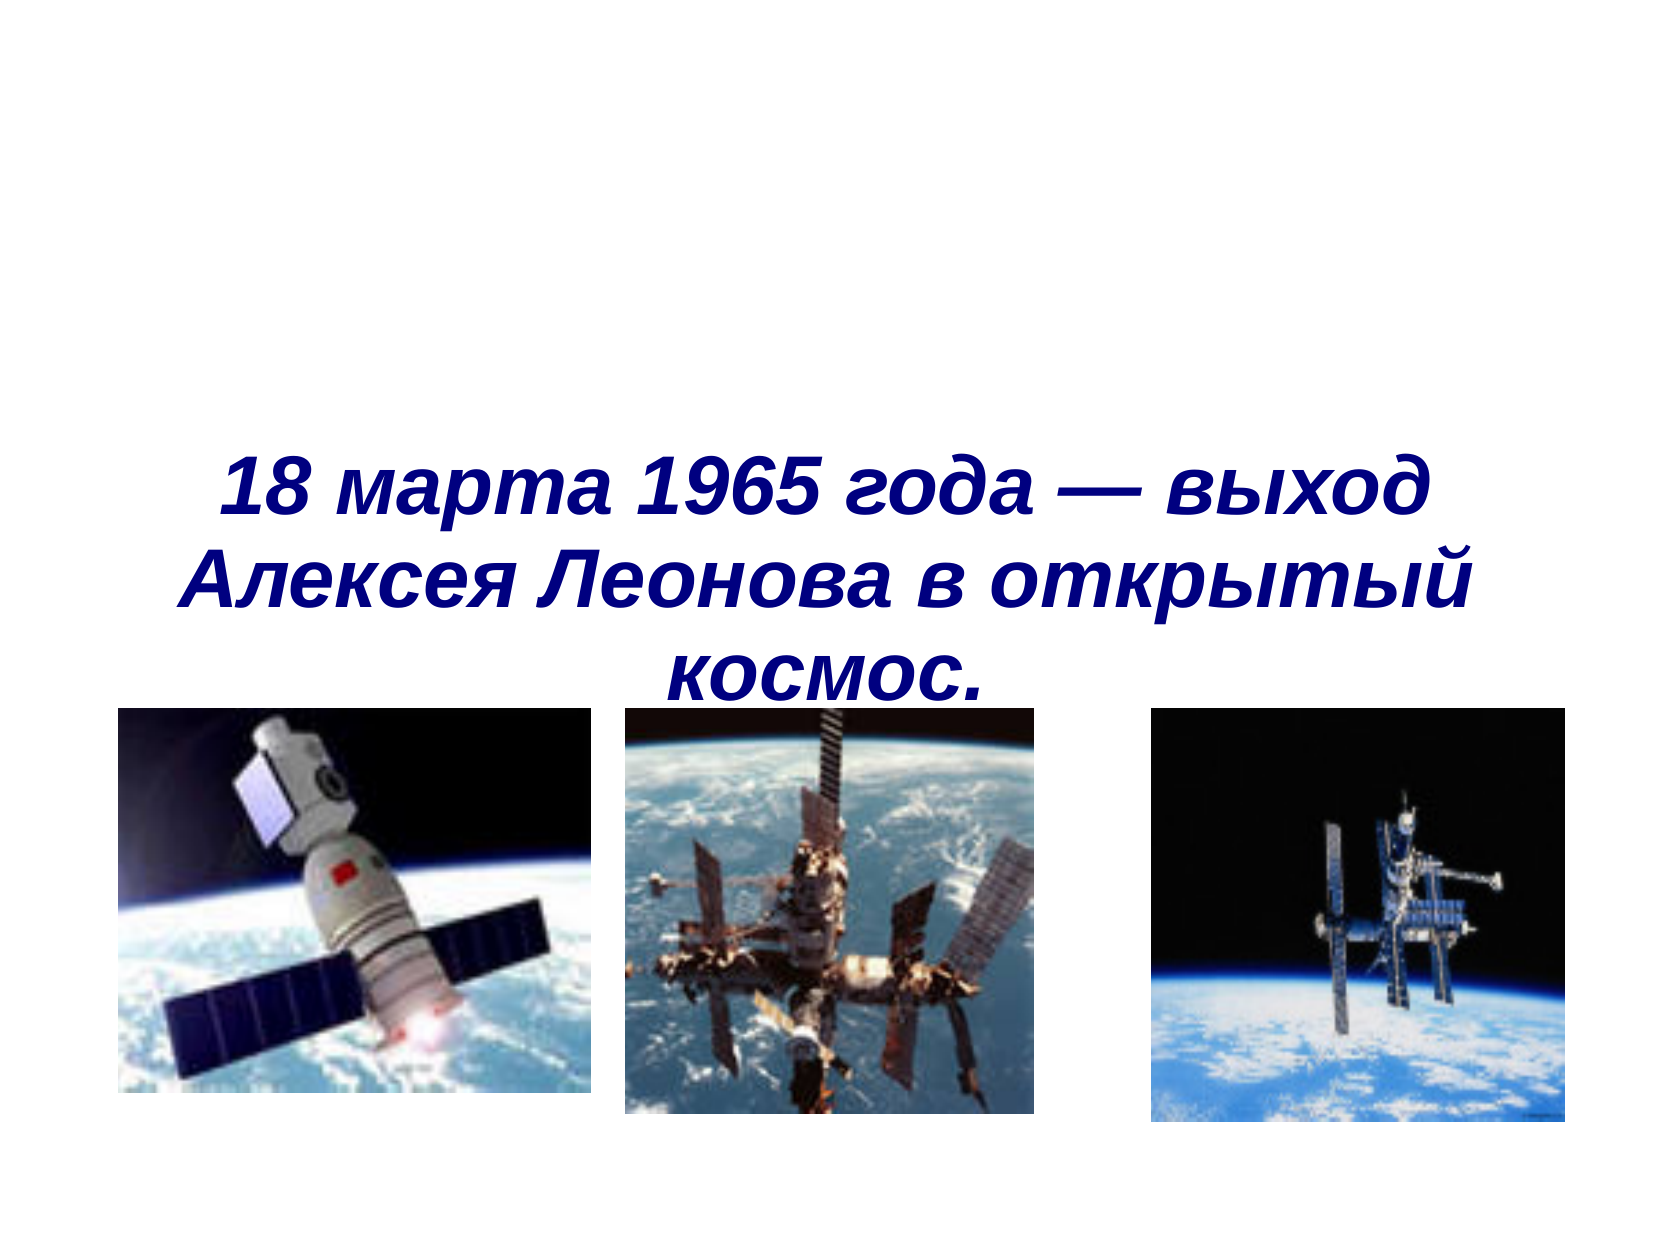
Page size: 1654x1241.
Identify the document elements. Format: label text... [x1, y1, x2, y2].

subtitle 18 марта 1965 года — выход Алексея Леонова в открытый космос. [82, 56, 1571, 1102]
picture [118, 708, 591, 1093]
picture [625, 708, 1034, 1114]
picture [1151, 708, 1565, 1123]
